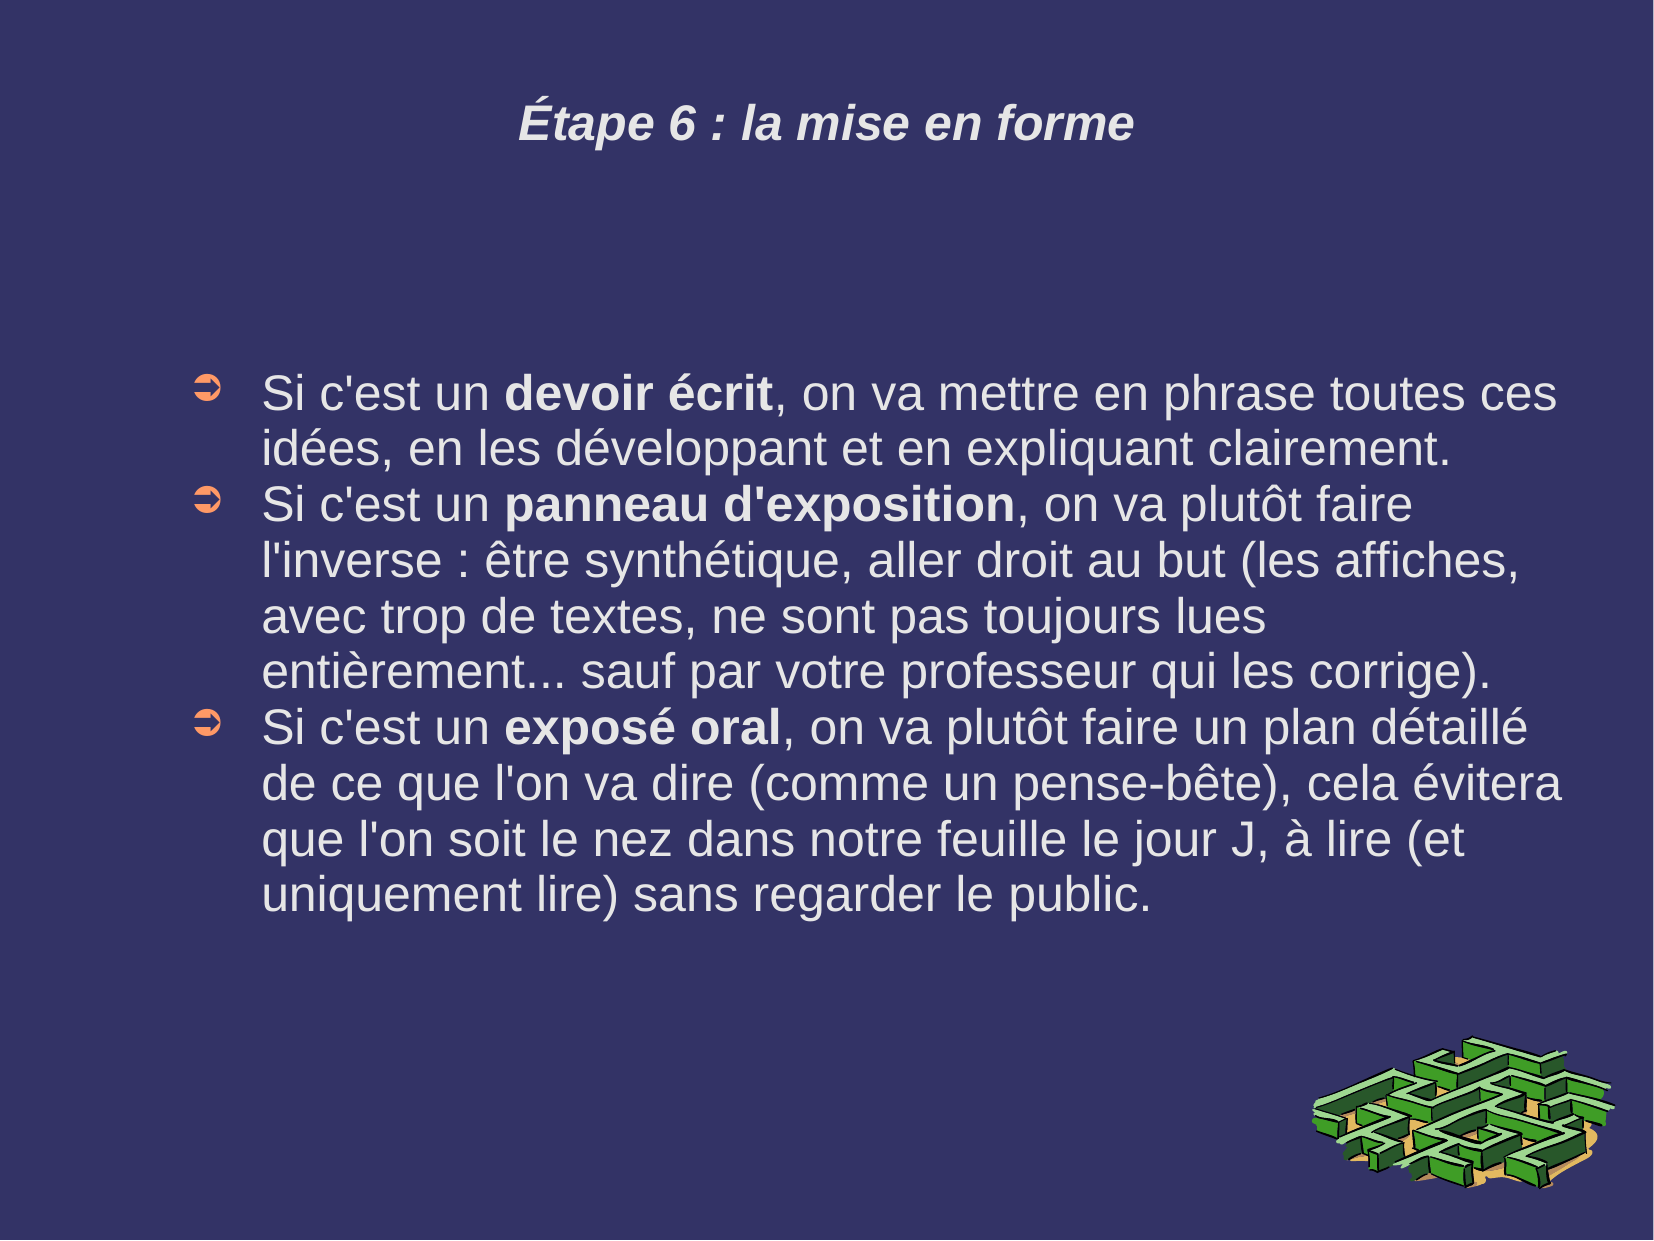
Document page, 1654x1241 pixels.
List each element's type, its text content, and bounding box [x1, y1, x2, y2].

list Si c'est un devoir écrit, on va mettre en phrase toutes ces idées, en les développant et en expliquant clairement. Si c'est un panneau d'exposition, on va plutôt faire l'inverse : être synthétique, aller droit au but (les affiches, avec trop de textes, ne sont pas toujours lues entièrement... sauf par votre professeur qui les corrige). Si c'est un exposé oral, on va plutôt faire un plan détaillé de ce que l'on va dire (comme un pense-bête), cela évitera que l'on soit le nez dans notre feuille le jour J, à lire (et uniquement lire) sans regarder le public. [178, 364, 1570, 1085]
title Étape 6 : la mise en forme [121, 19, 1534, 227]
